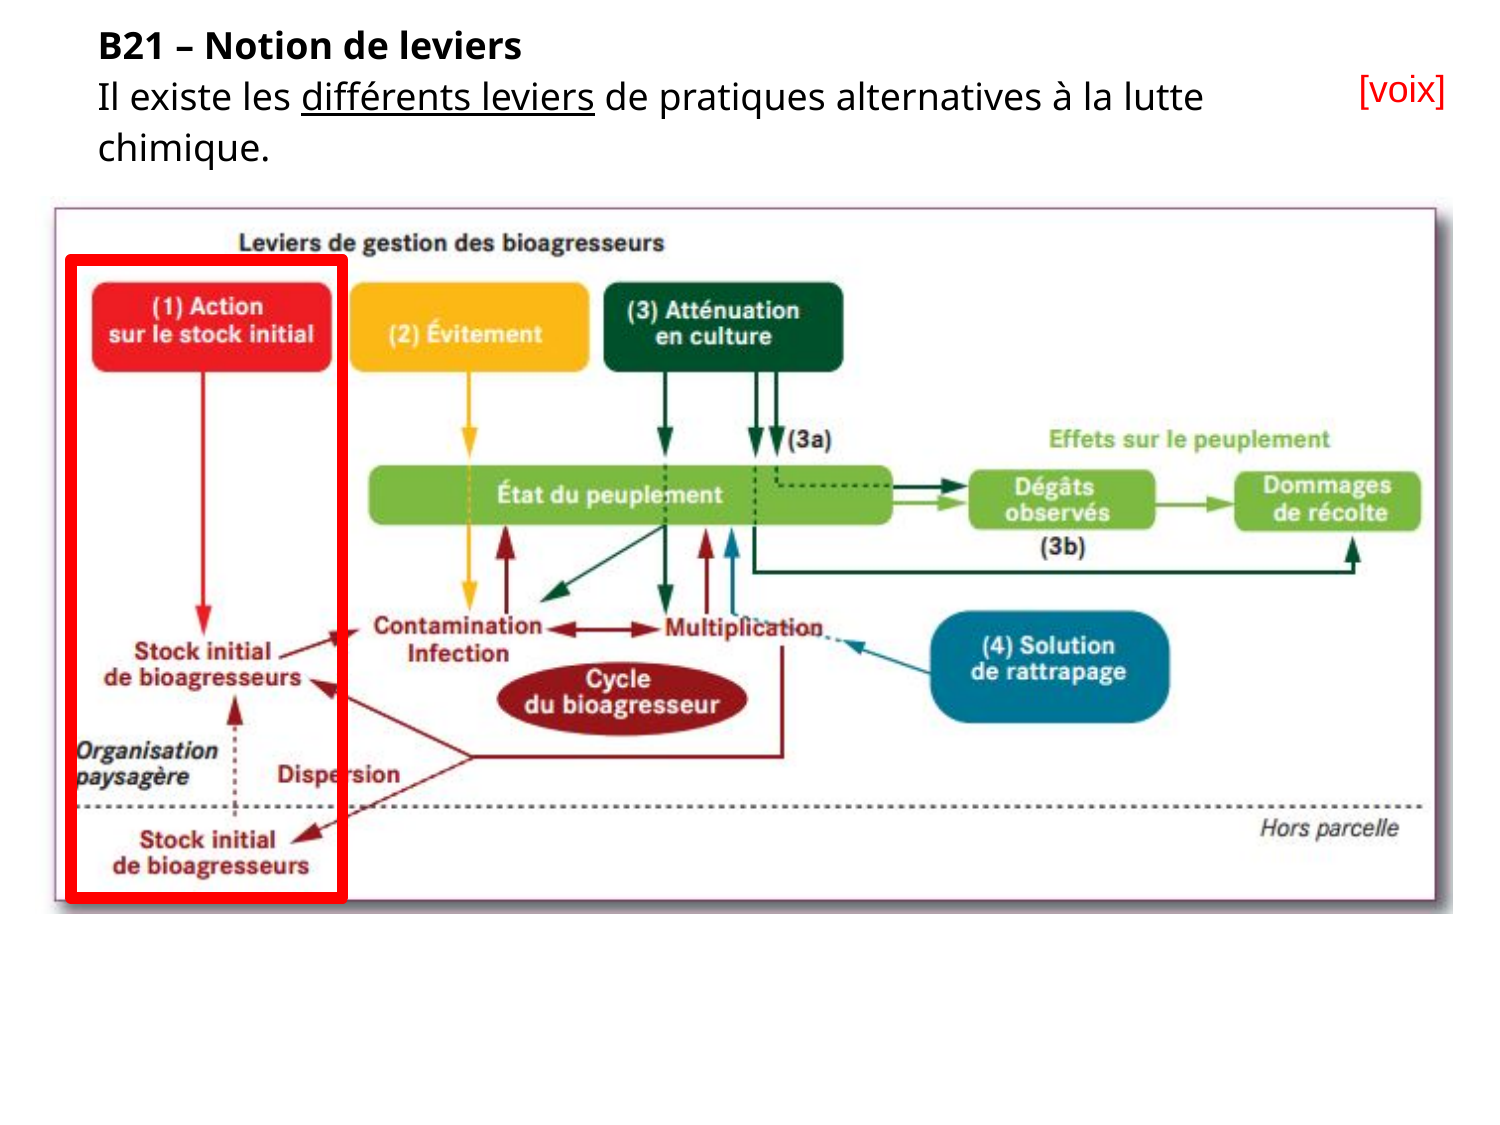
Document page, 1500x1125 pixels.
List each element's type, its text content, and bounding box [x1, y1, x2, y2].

text_box B21 – Notion de leviers Il existe les différents leviers de pratiques alternatives à la lutte chimique. [82, 11, 1309, 156]
text_box [voix] [1343, 61, 1465, 119]
picture [35, 196, 1453, 914]
